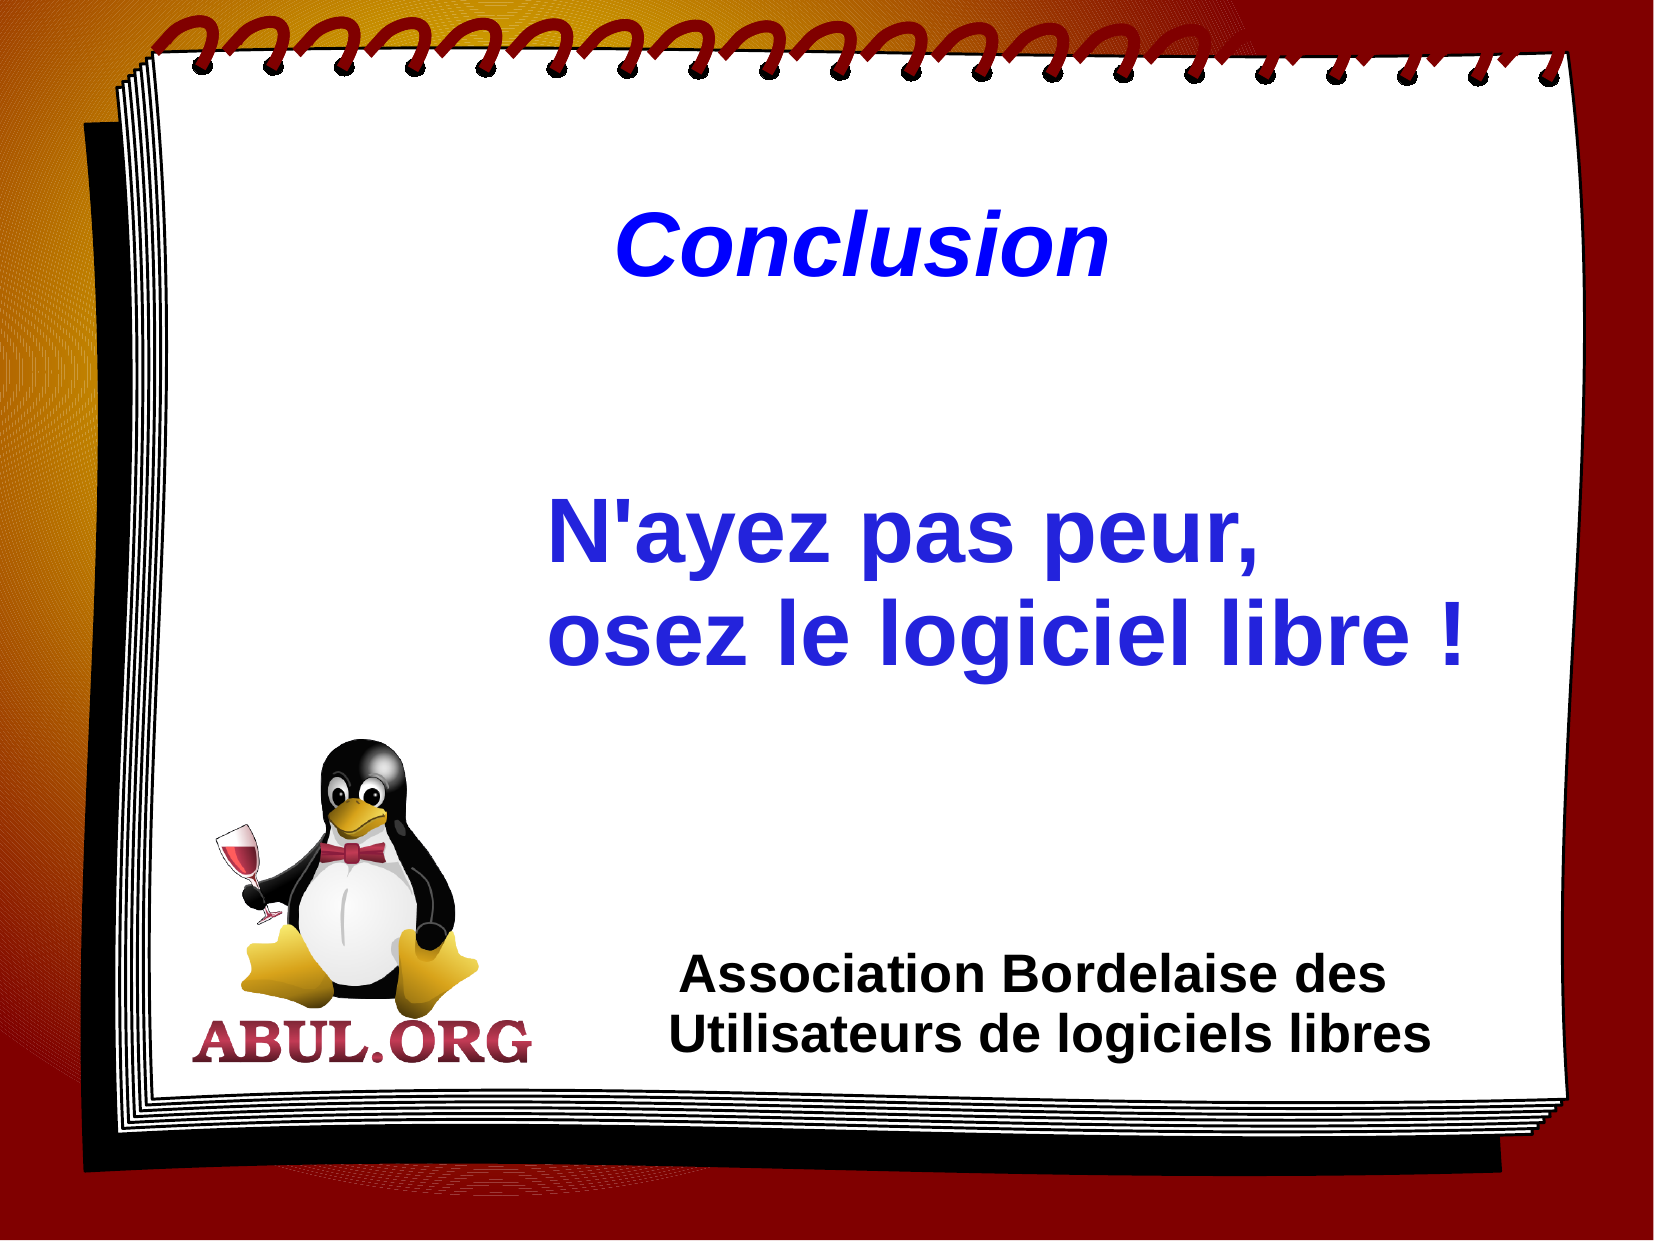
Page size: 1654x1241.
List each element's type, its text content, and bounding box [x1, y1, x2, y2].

text_box N'ayez pas peur, osez le logiciel libre ! [531, 472, 1565, 724]
title Conclusion [215, 143, 1511, 346]
subtitle Association Bordelaise des Utilisateurs de logiciels libres [561, 915, 1506, 1093]
picture [192, 739, 532, 1063]
